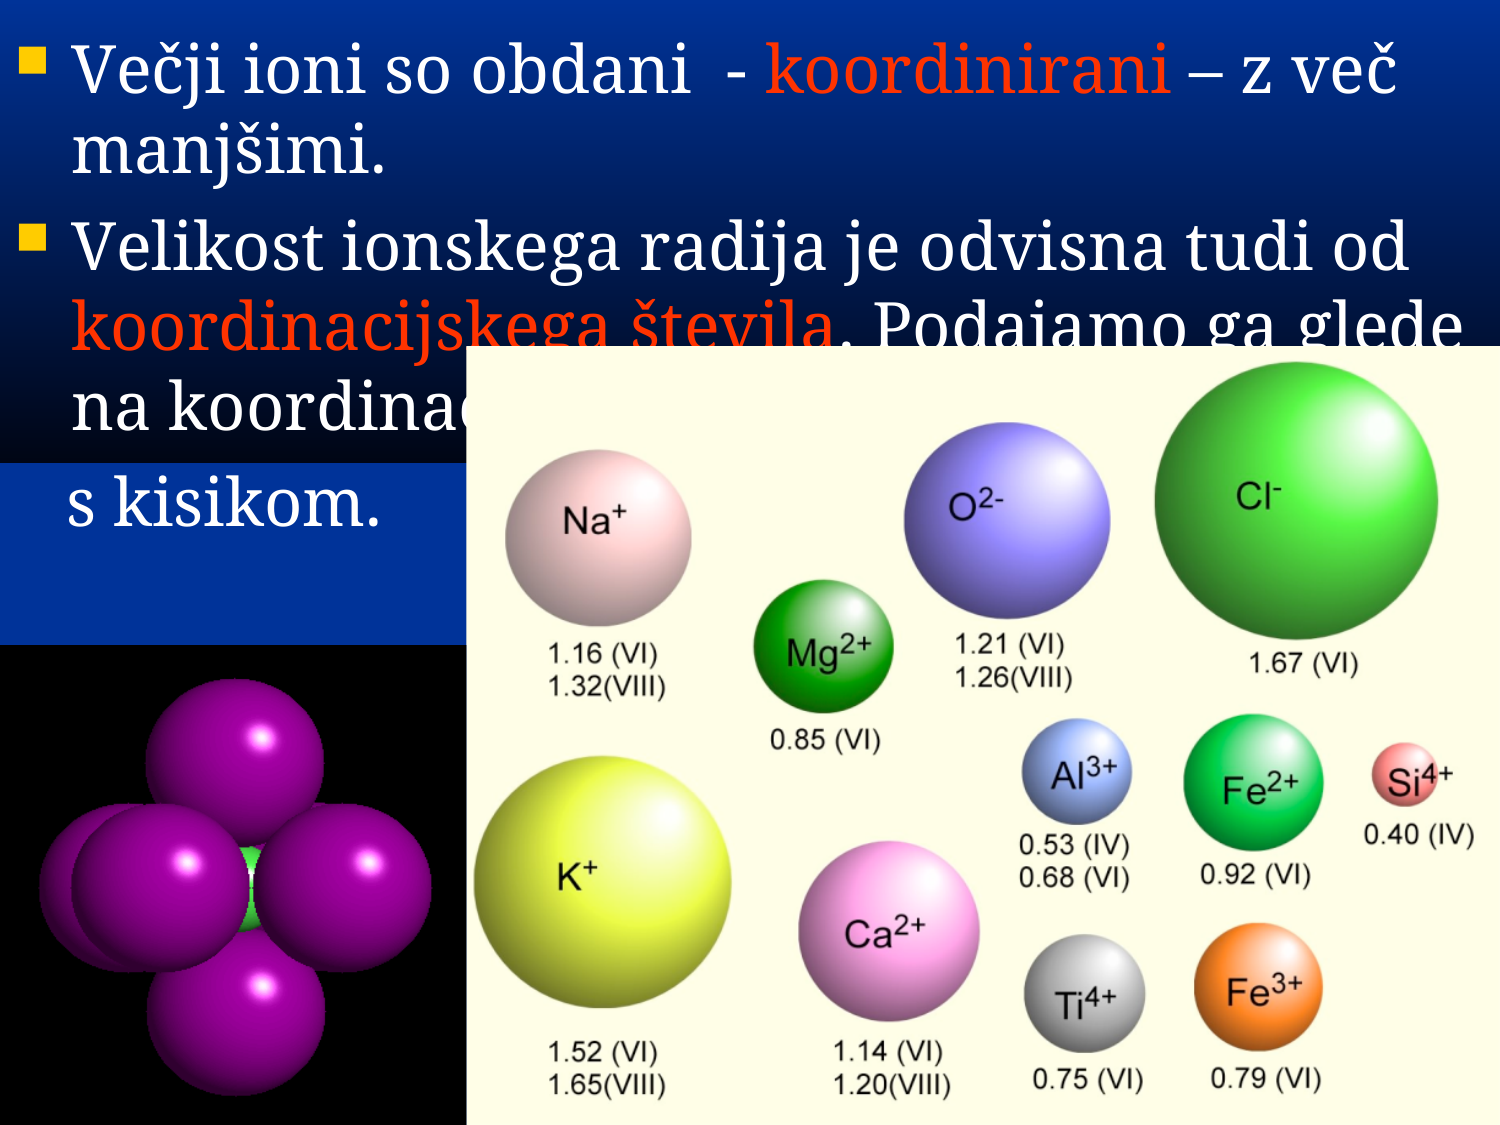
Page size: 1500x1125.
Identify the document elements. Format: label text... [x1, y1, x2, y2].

list Večji ioni so obdani - koordinirani – z več manjšimi. Velikost ionskega radija je odvisna tudi od koordinacijskega števila. Podajamo ga glede na koordinacijo s kisikom. [0, 18, 1500, 645]
picture [0, 346, 1500, 1125]
